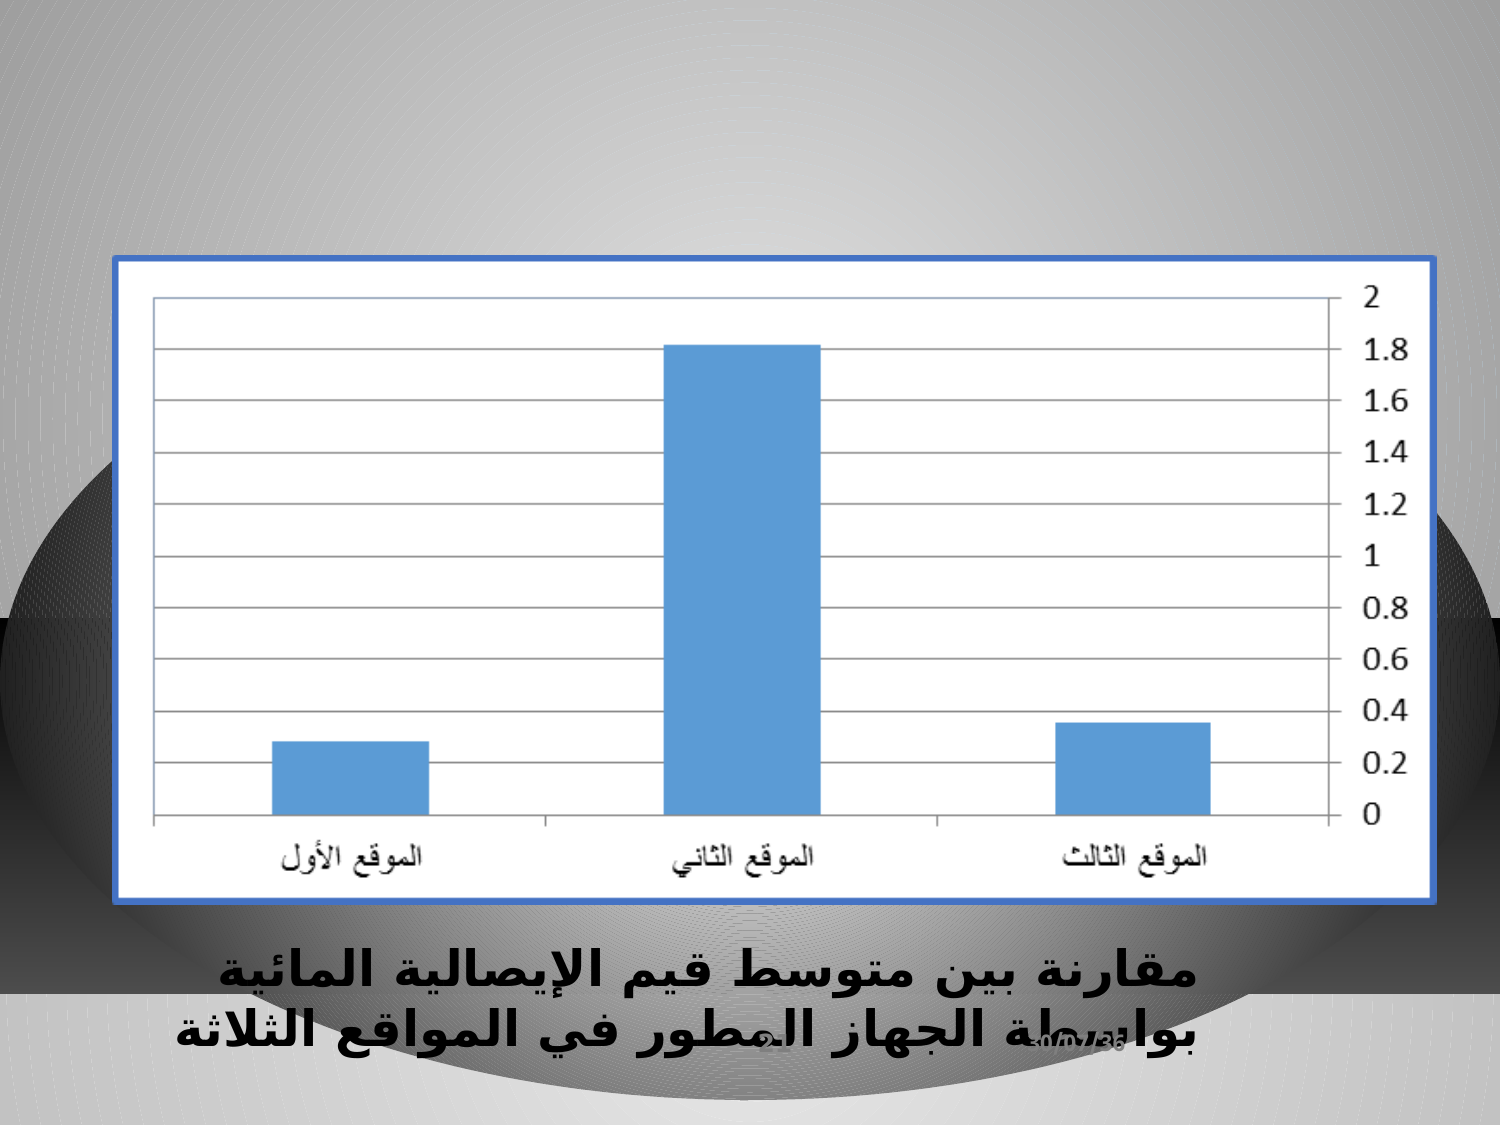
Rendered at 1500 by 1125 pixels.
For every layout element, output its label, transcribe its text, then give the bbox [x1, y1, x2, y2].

text_box مقارنة بين متوسط قيم الإيصالية المائية بواسطة الجهاز المطور في المواقع الثلاثة [159, 929, 1305, 1065]
picture [112, 255, 1437, 906]
text_box [624, 1012, 925, 1073]
text_box 30/07/36 [1012, 1012, 1426, 1073]
